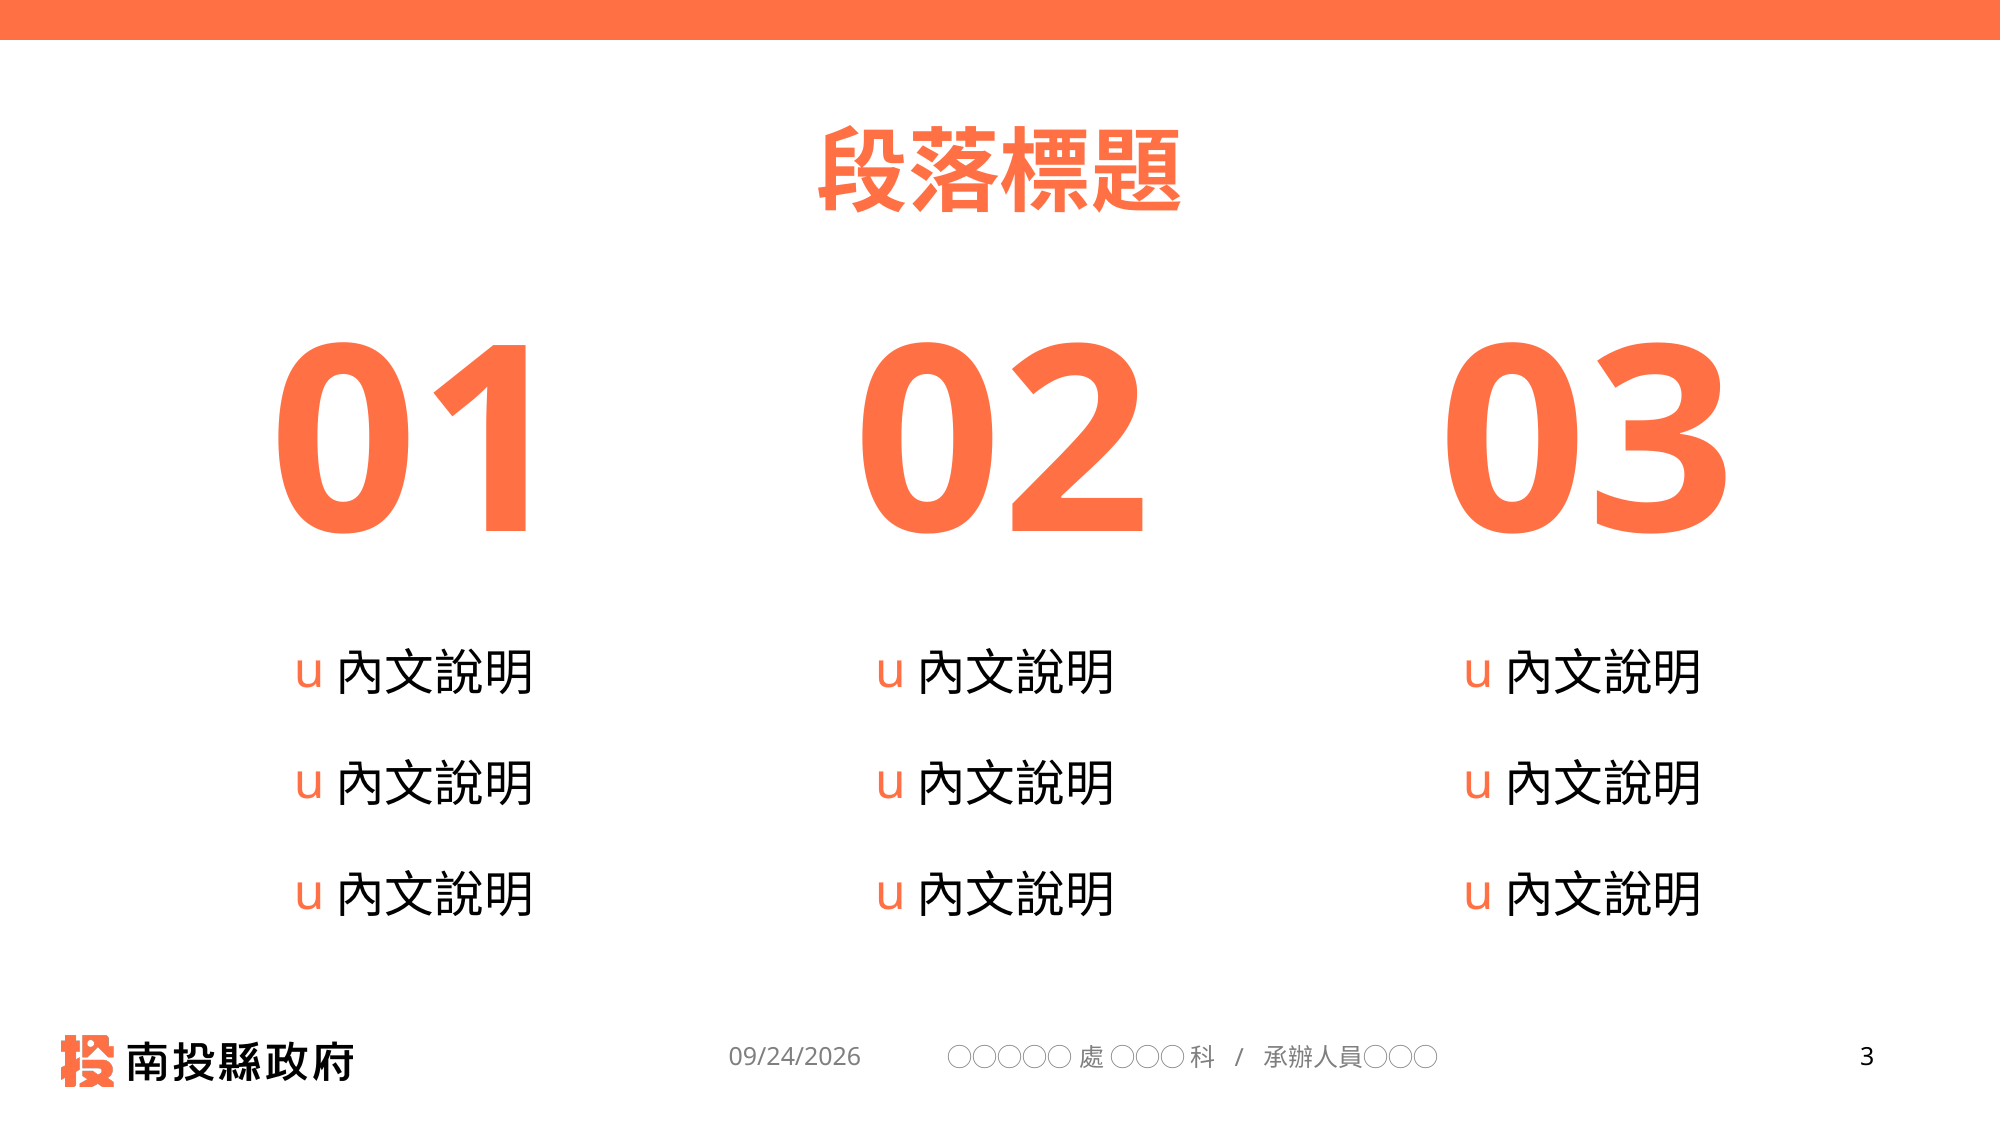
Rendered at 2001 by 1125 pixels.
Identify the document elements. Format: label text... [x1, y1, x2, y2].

text_box 07/29/2024 [713, 1025, 884, 1086]
list 內文說明 內文說明 內文說明 [168, 603, 669, 937]
text_box 01 [168, 244, 669, 591]
text_box ◯◯◯◯◯處 ◯◯◯ 科 / 承辦人員◯◯◯ [932, 1025, 1608, 1086]
picture [61, 1035, 353, 1087]
text_box 03 [1337, 244, 1837, 591]
title 段落標題 [137, 59, 1863, 278]
text_box 02 [753, 244, 1253, 591]
text_box 內文說明 內文說明 內文說明 [750, 603, 1250, 937]
text_box 內文說明 內文說明 內文說明 [1337, 603, 1838, 937]
text_box <編號> [1845, 1025, 1945, 1086]
